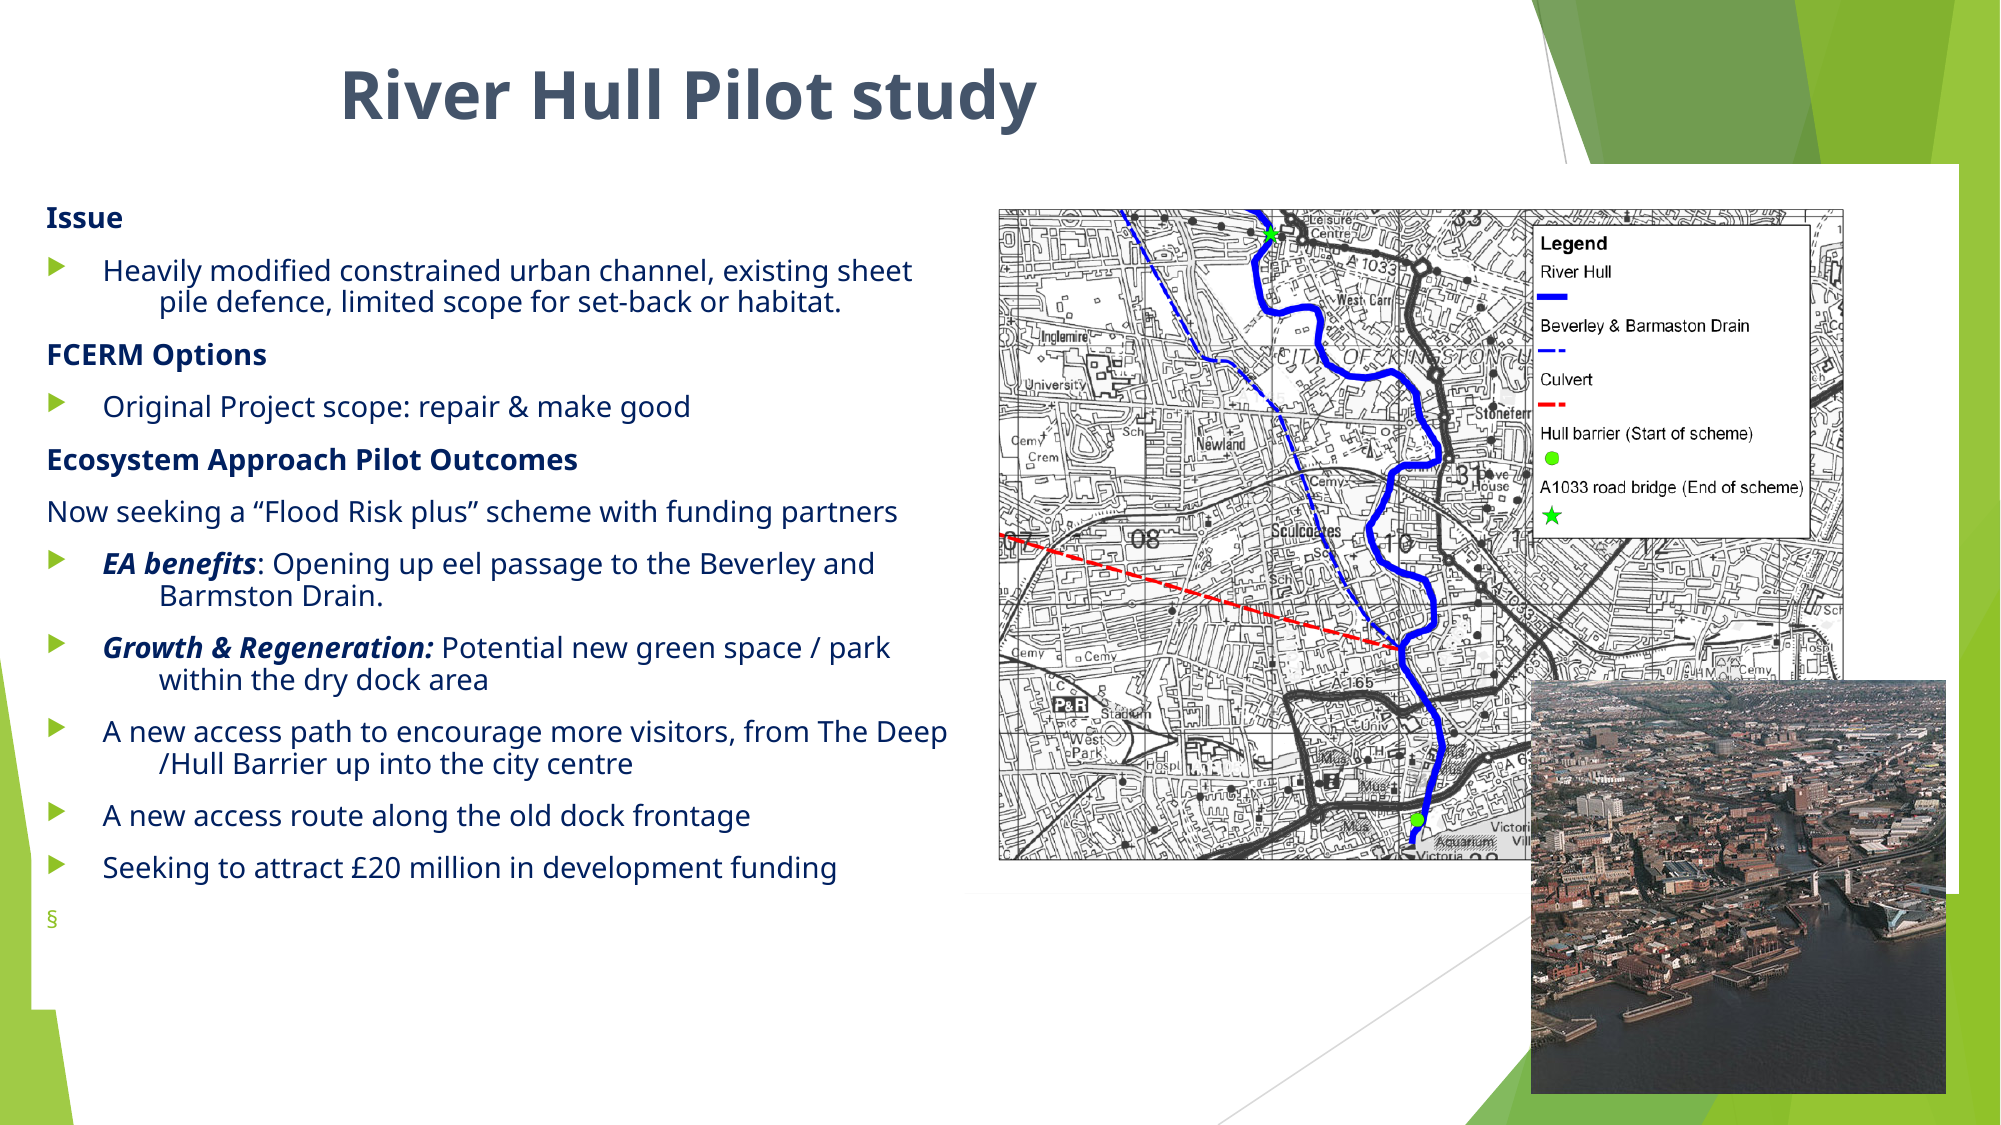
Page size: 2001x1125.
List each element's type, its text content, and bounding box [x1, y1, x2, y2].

title River Hull Pilot study [324, 45, 1675, 150]
picture [944, 164, 1959, 1095]
list Issue Heavily modified constrained urban channel, existing sheet pile defence, limited scope for set-back or habitat. FCERM Options Original Project scope: repair & make good Ecosystem Approach Pilot Outcomes Now seeking a “Flood Risk plus” scheme with funding partners EA benefits: Opening up eel passage to the Beverley and Barmston Drain. Growth & Regeneration: Potential new green space / park within the dry dock area A new access path to encourage more visitors, from The Deep /Hull Barrier up into the city centre A new access route along the old dock frontage Seeking to attract £20 million in development funding [31, 196, 965, 1010]
